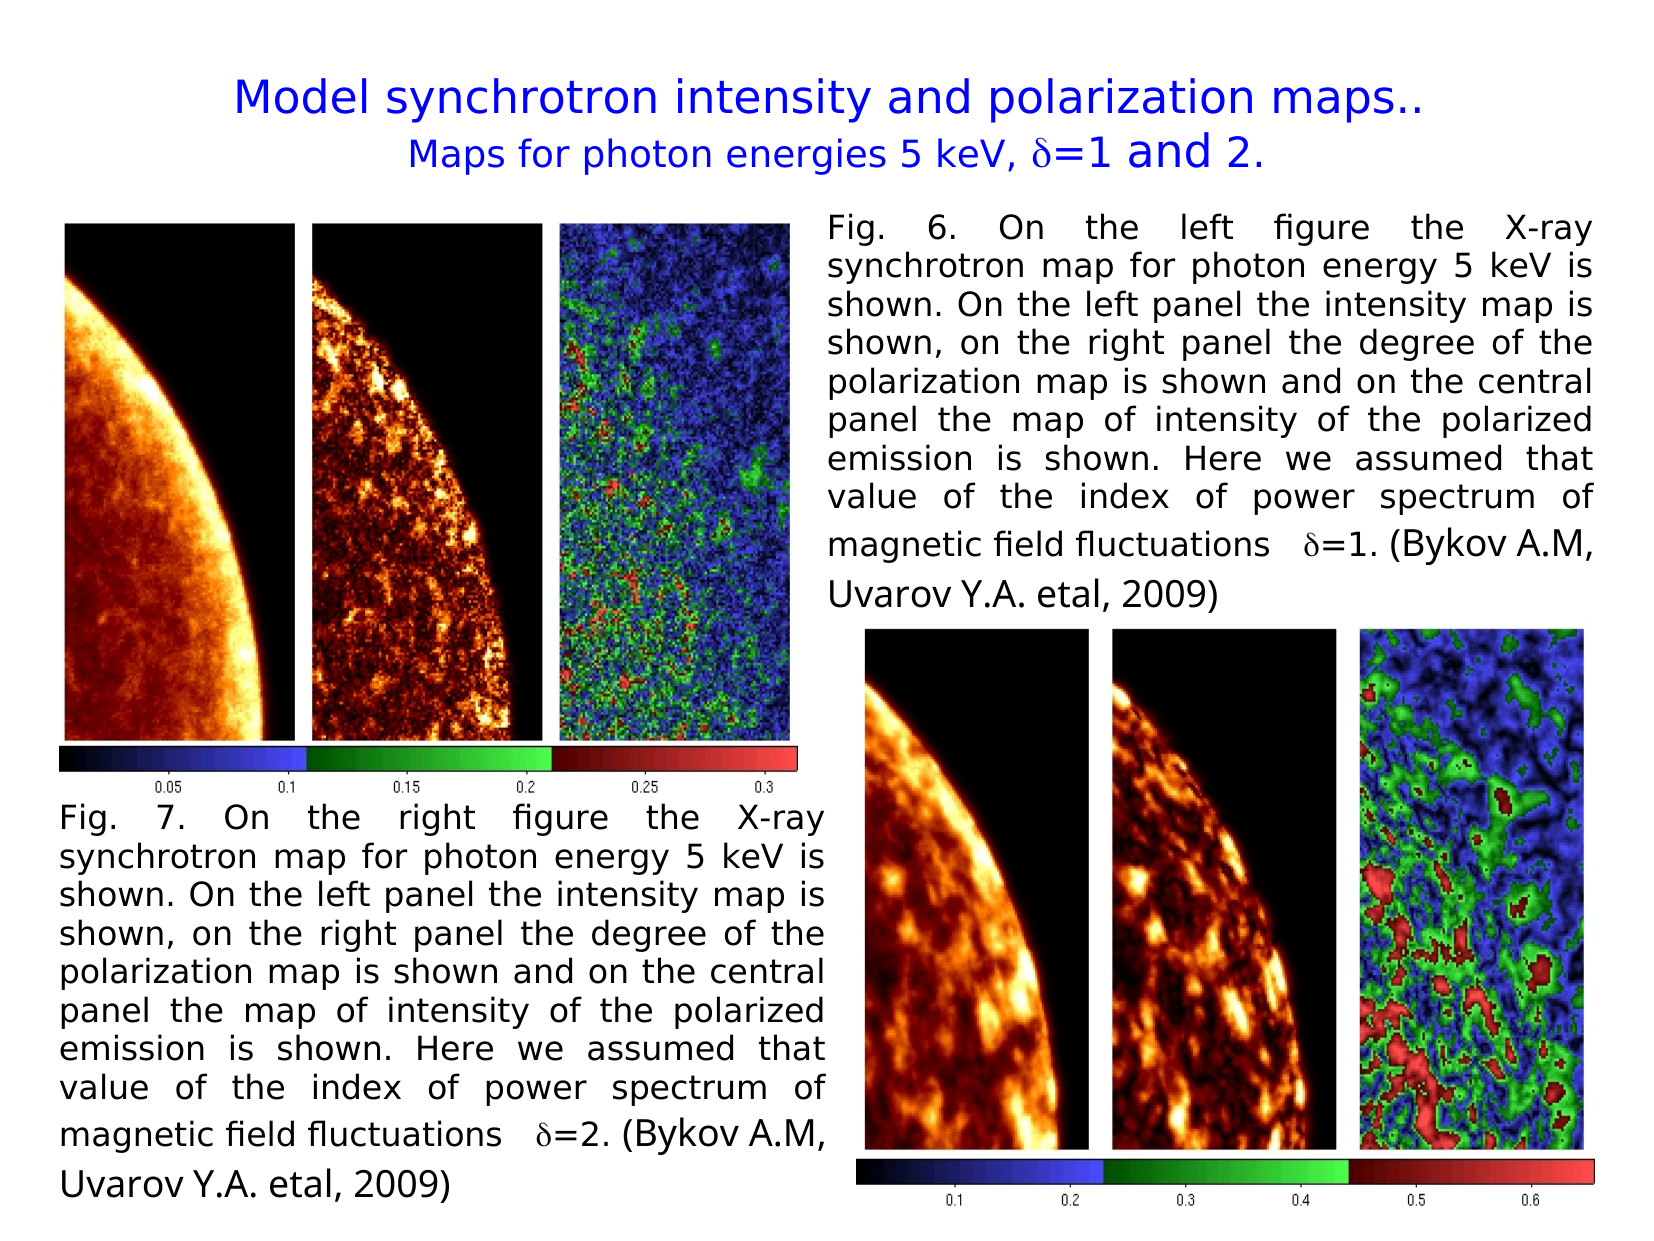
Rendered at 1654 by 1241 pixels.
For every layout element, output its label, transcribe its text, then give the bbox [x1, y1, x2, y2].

picture [856, 620, 1595, 1211]
text_box Fig. 7. On the right figure the X-ray synchrotron map for photon energy 5 keV is shown. On the left panel the intensity map is shown, on the right panel the degree of the polarization map is shown and on the central panel the map of intensity of the polarized emission is shown. Here we assumed that value of the index of power spectrum of magnetic field fluctuations =2. (Bykov A.M, Uvarov Y.A. etal, 2009) [59, 801, 827, 1207]
text_box Fig. 6. On the left figure the X-ray synchrotron map for photon energy 5 keV is shown. On the left panel the intensity map is shown, on the right panel the degree of the polarization map is shown and on the central panel the map of intensity of the polarized emission is shown. Here we assumed that value of the index of power spectrum of magnetic field fluctuations =1. (Bykov A.M, Uvarov Y.A. etal, 2009) [826, 210, 1595, 616]
title Model synchrotron intensity and polarization maps.. Maps for photon energies 5 keV, =1 and 2. [92, 71, 1581, 178]
picture [59, 221, 798, 798]
